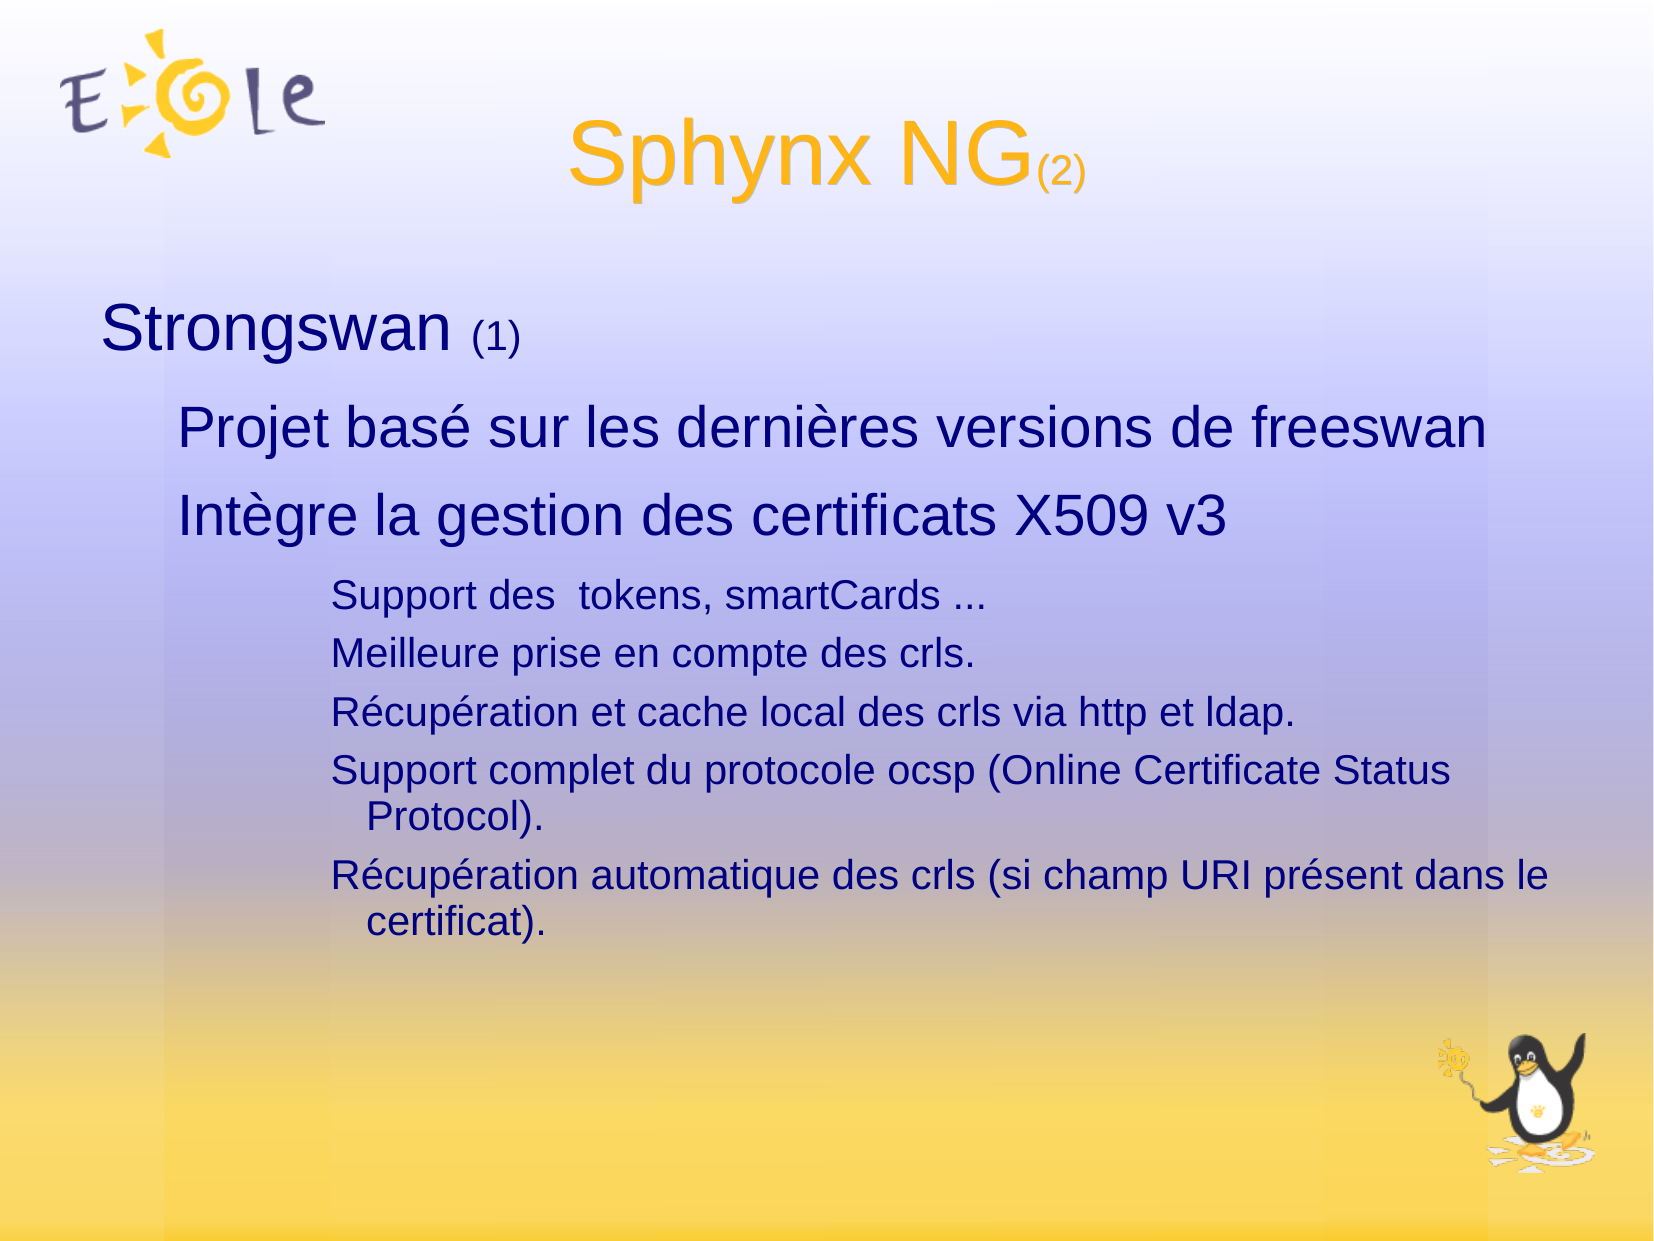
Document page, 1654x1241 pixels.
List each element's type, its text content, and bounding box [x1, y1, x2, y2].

picture [0, 0, 1654, 1241]
title Sphynx NG(2) [82, 49, 1571, 257]
list Strongswan (1) Projet basé sur les dernières versions de freeswan Intègre la gestion des certificats X509 v3 Support des tokens, smartCards ... Meilleure prise en compte des crls. Récupération et cache local des crls via http et ldap. Support complet du protocole ocsp (Online Certificate Status Protocol). Récupération automatique des crls (si champ URI présent dans le certificat). [82, 290, 1571, 1109]
